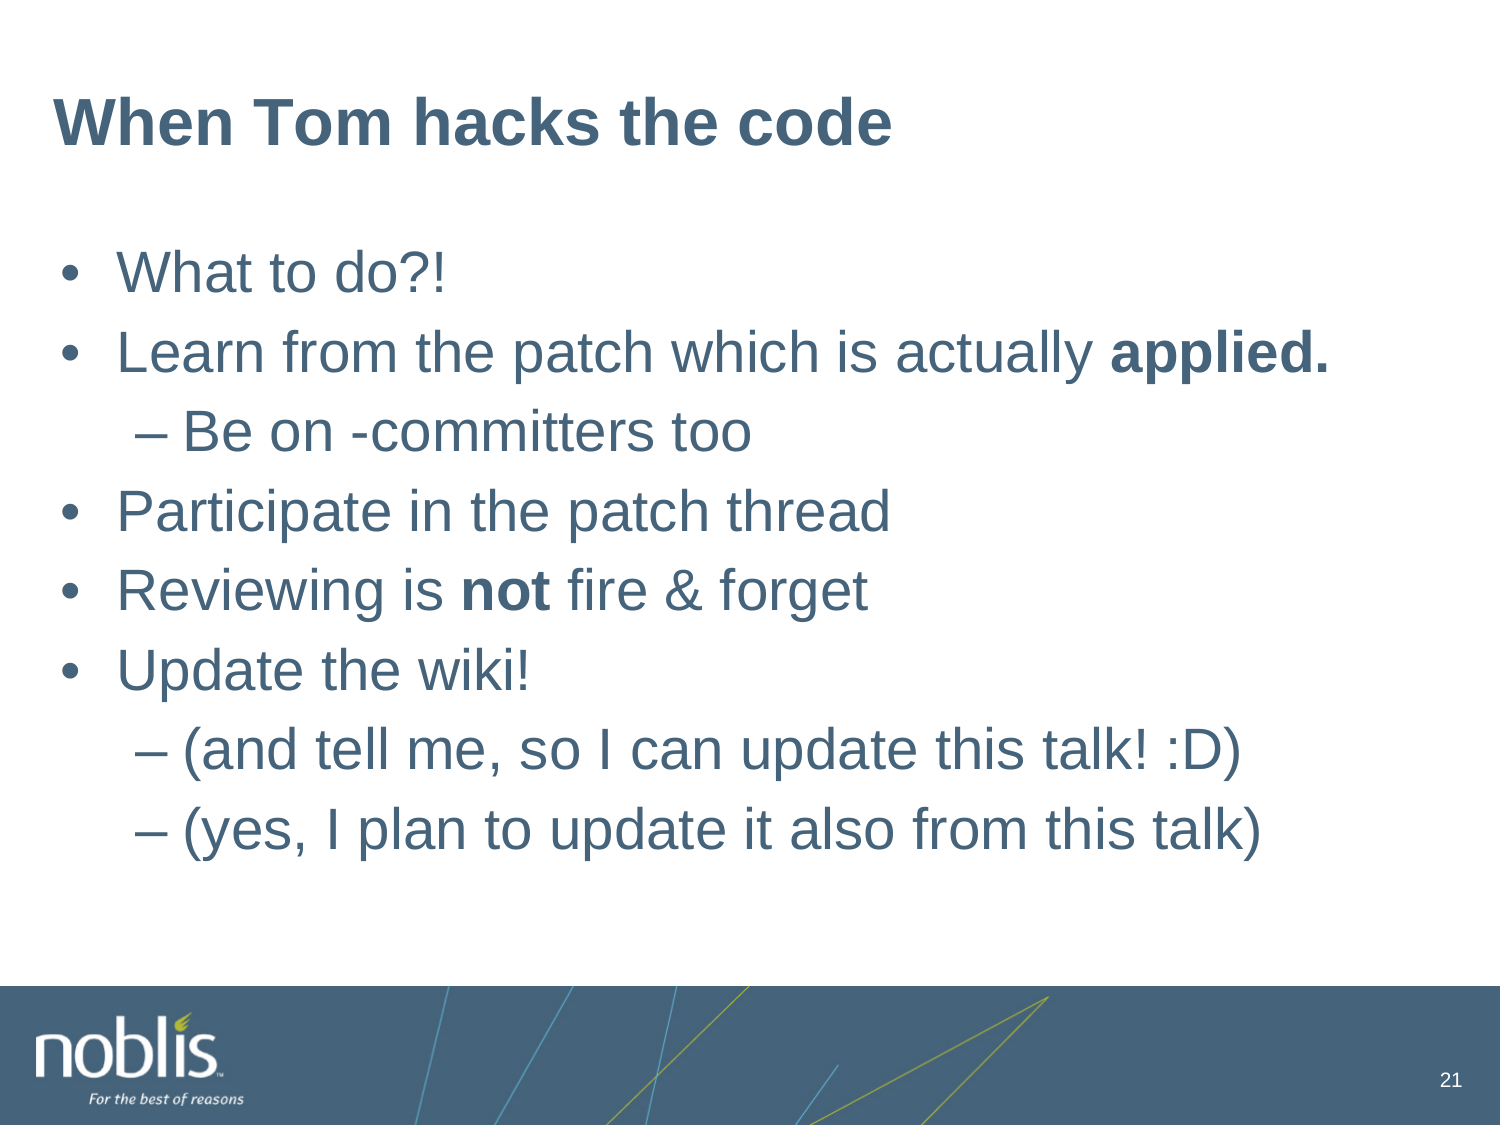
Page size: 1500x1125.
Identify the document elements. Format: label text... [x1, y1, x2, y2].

picture [0, 986, 1500, 1125]
title When Tom hacks the code [53, 38, 1438, 211]
list What to do?! Learn from the patch which is actually applied. Be on -committers too Participate in the patch thread Reviewing is not fire & forget Update the wiki! (and tell me, so I can update this talk! :D) (yes, I plan to update it also from this talk) [60, 239, 1437, 968]
